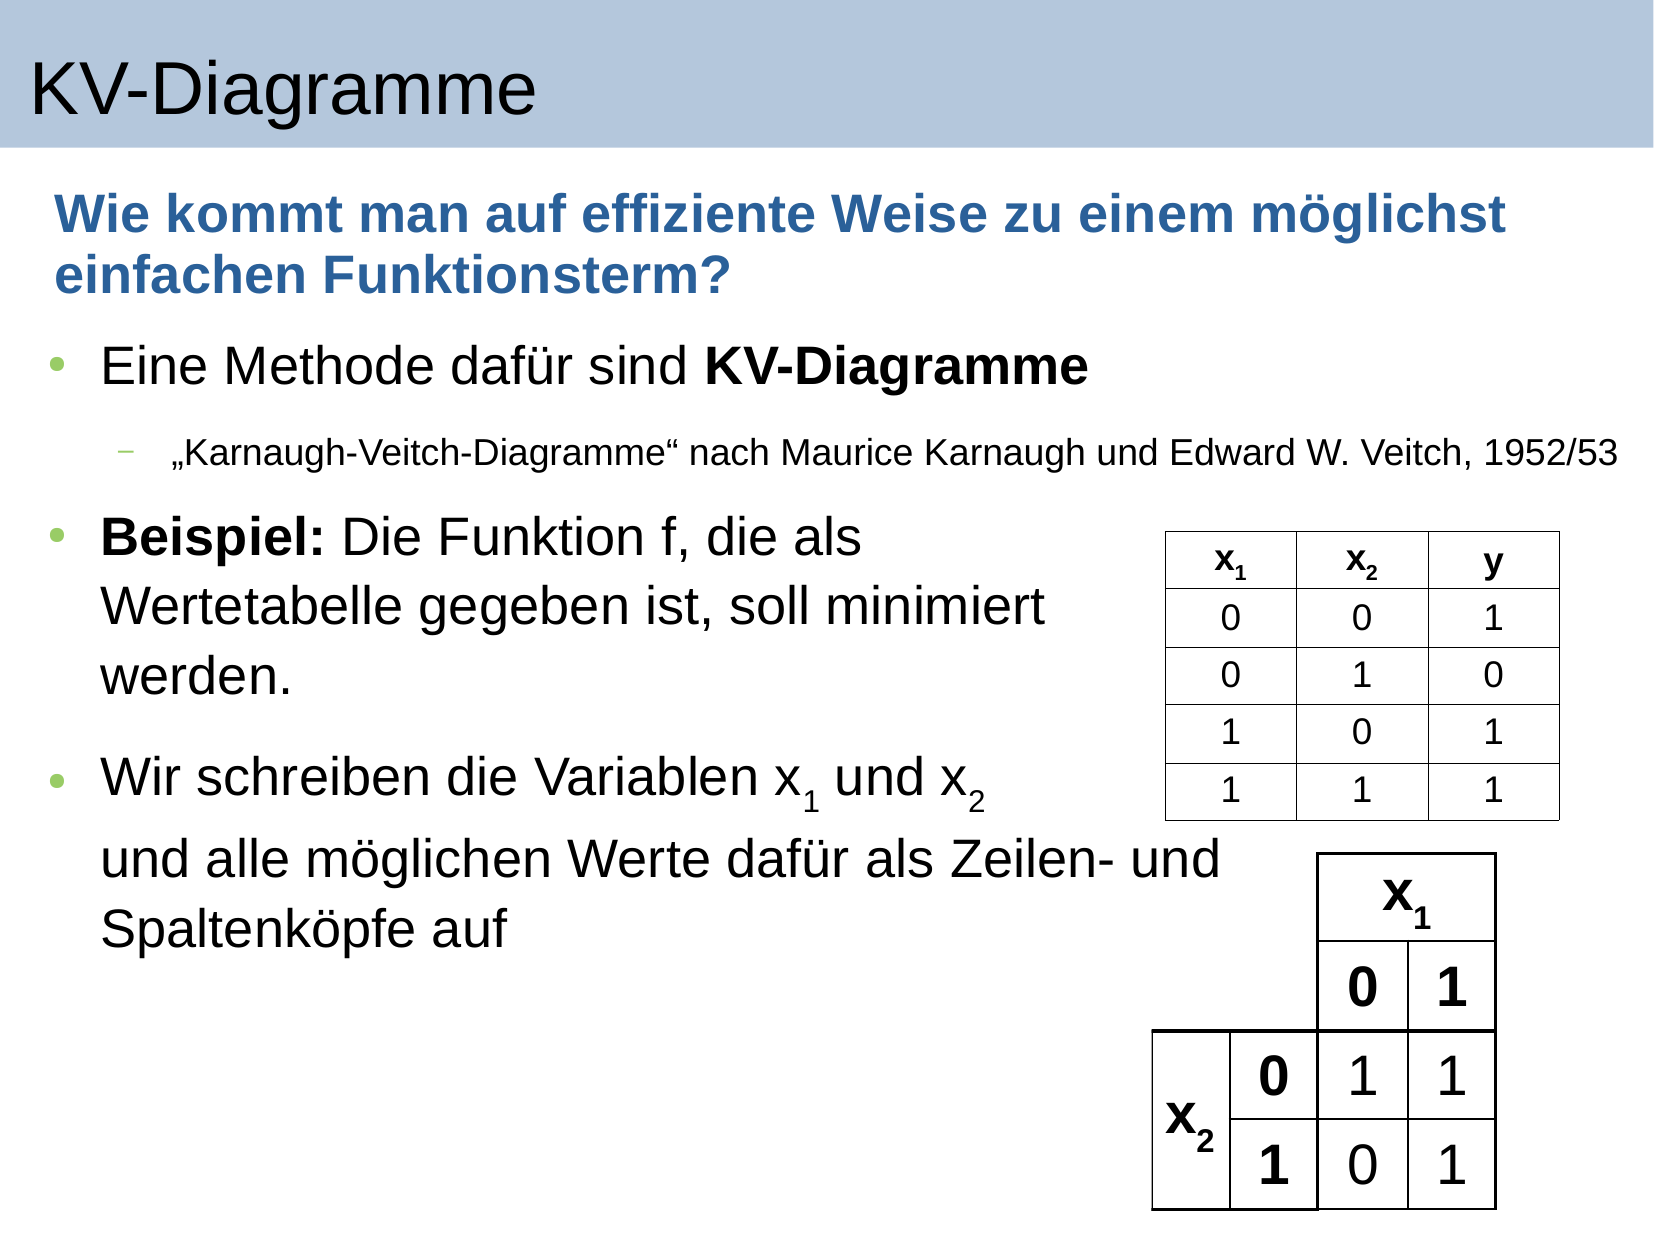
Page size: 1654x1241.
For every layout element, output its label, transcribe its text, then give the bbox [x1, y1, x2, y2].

chart [1151, 852, 1500, 1213]
text_box Wie kommt man auf effiziente Weise zu einem möglichst einfachen Funktionsterm? [39, 177, 1625, 313]
list Eine Methode dafür sind KV-Diagramme „Karnaugh-Veitch-Diagramme“ nach Maurice Karnaugh und Edward W. Veitch, 1952/53 Beispiel: Die Funktion f, die als Wertetabelle gegeben ist, soll minimiert werden. Wir schreiben die Variablen x1 und x2 und alle möglichen Werte dafür als Zeilen- und Spaltenköpfe auf [29, 236, 1625, 1093]
title KV-Diagramme [29, 29, 1625, 148]
chart [1164, 531, 1565, 827]
